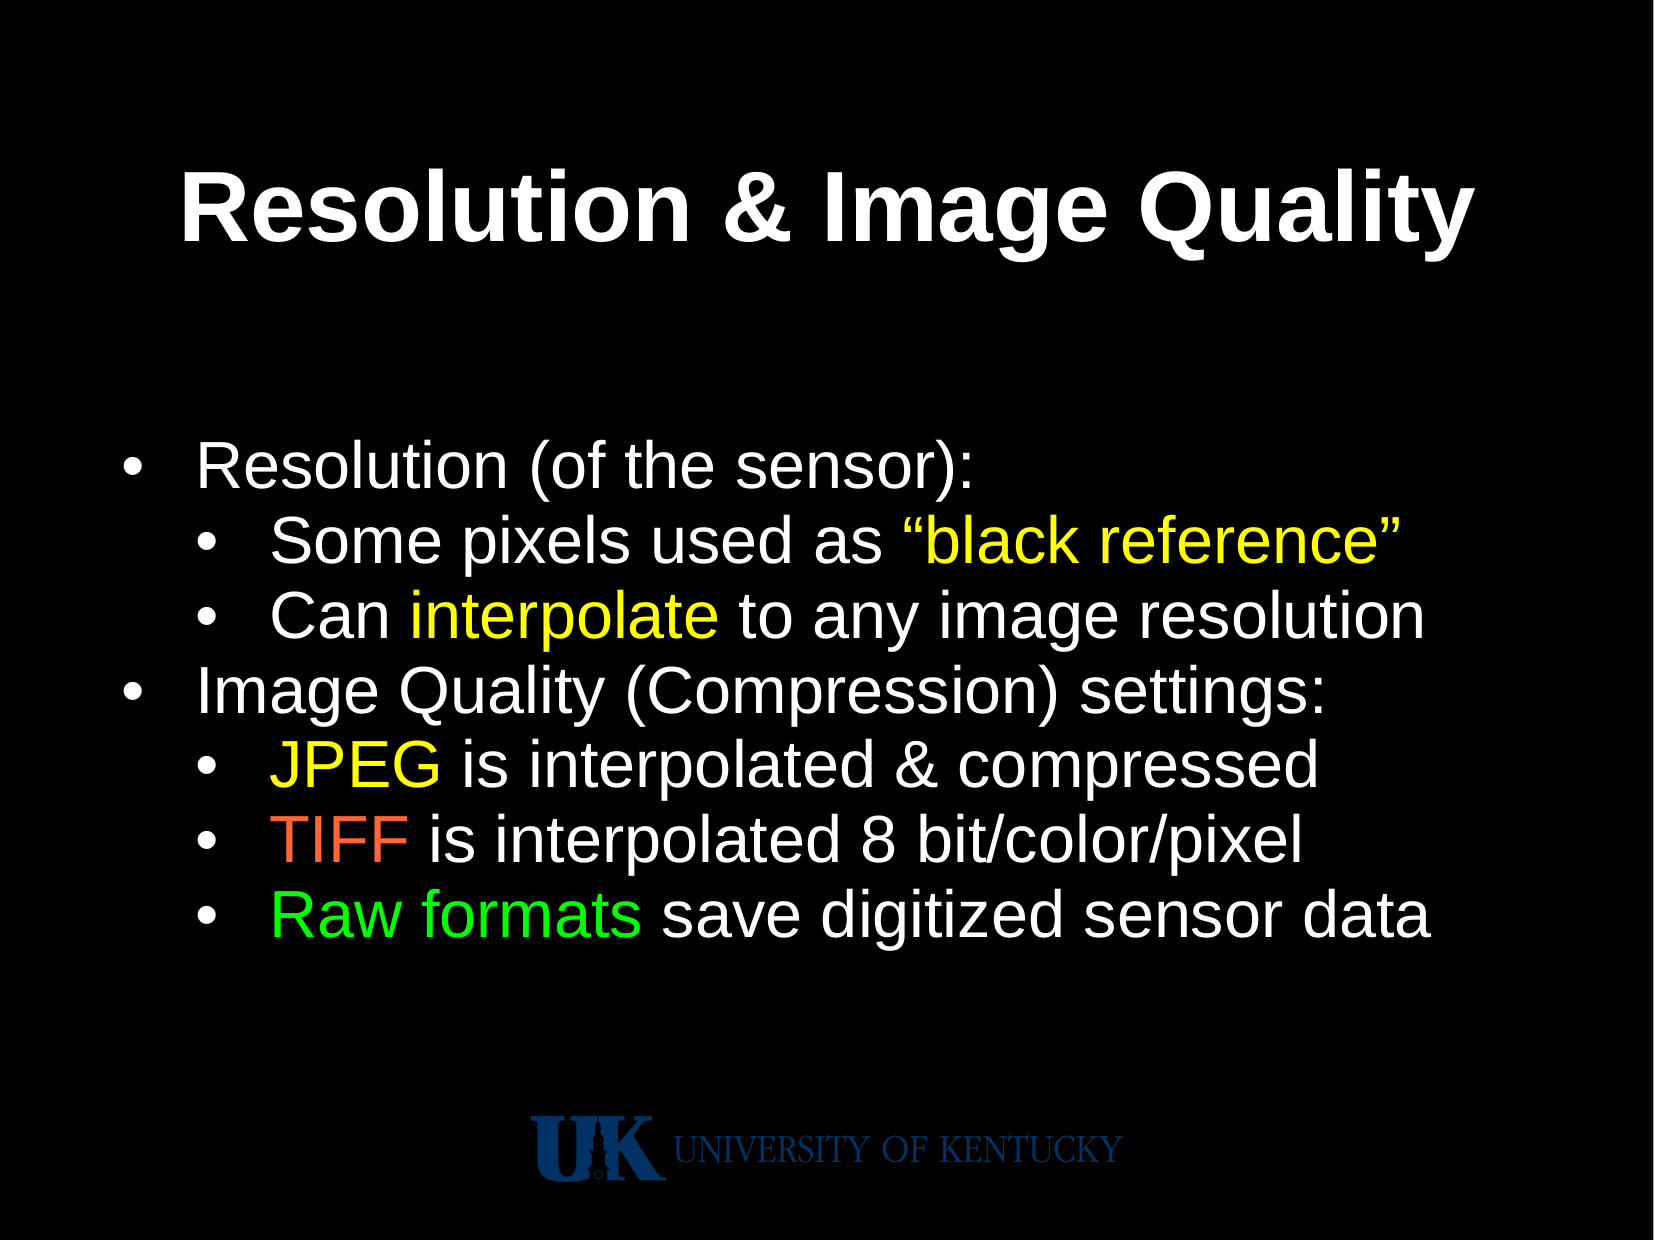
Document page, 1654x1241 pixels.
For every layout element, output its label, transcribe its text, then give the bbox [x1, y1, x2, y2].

picture [531, 1116, 1123, 1182]
subtitle • Resolution (of the sensor): • Some pixels used as “black reference” • Can interpolate to any image resolution • Image Quality (Compression) settings: • JPEG is interpolated & compressed • TIFF is interpolated 8 bit/color/pixel • Raw formats save digitized sensor data [121, 344, 1534, 1127]
title Resolution & Image Quality [121, 102, 1534, 311]
